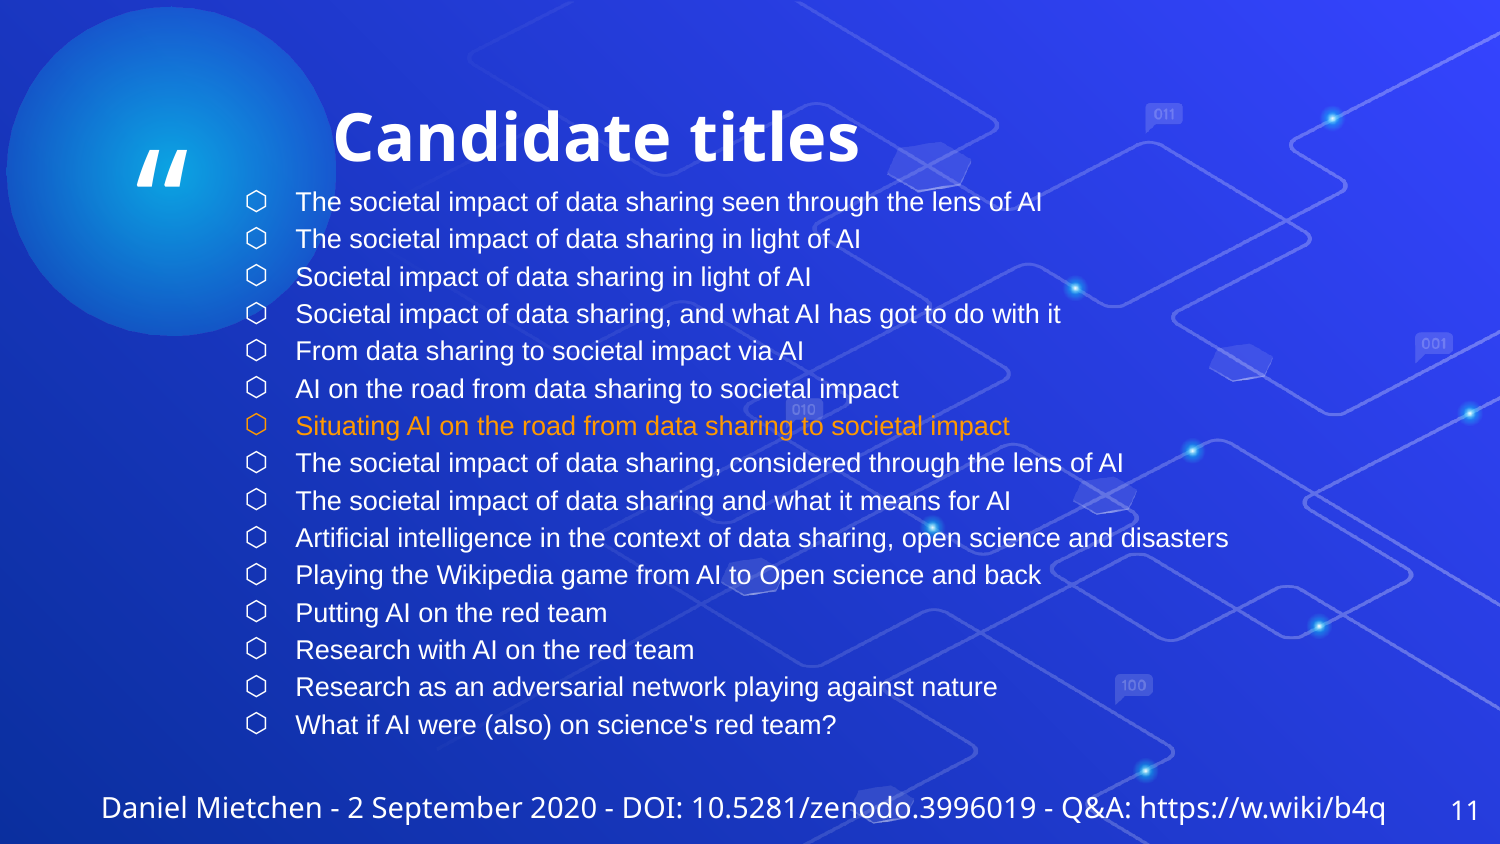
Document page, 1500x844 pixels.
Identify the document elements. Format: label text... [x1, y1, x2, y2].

text_box Daniel Mietchen - 2 September 2020 - DOI: 10.5281/zenodo.3996019 - Q&A: https://w.wiki/b4q [18, 774, 1471, 832]
title Candidate titles [332, 33, 1320, 175]
picture [0, 0, 1500, 844]
list The societal impact of data sharing seen through the lens of AI The societal impact of data sharing in light of AI Societal impact of data sharing in light of AI Societal impact of data sharing, and what AI has got to do with it From data sharing to societal impact via AI AI on the road from data sharing to societal impact Situating AI on the road from data sharing to societal impact The societal impact of data sharing, considered through the lens of AI The societal impact of data sharing and what it means for AI Artificial intelligence in the context of data sharing, open science and disasters Playing the Wikipedia game from AI to Open science and back Putting AI on the red team Research with AI on the red team Research as an adversarial network playing against nature What if AI were (also) on science's red team? [220, 179, 1459, 756]
slide_number 1 [1391, 779, 1482, 844]
